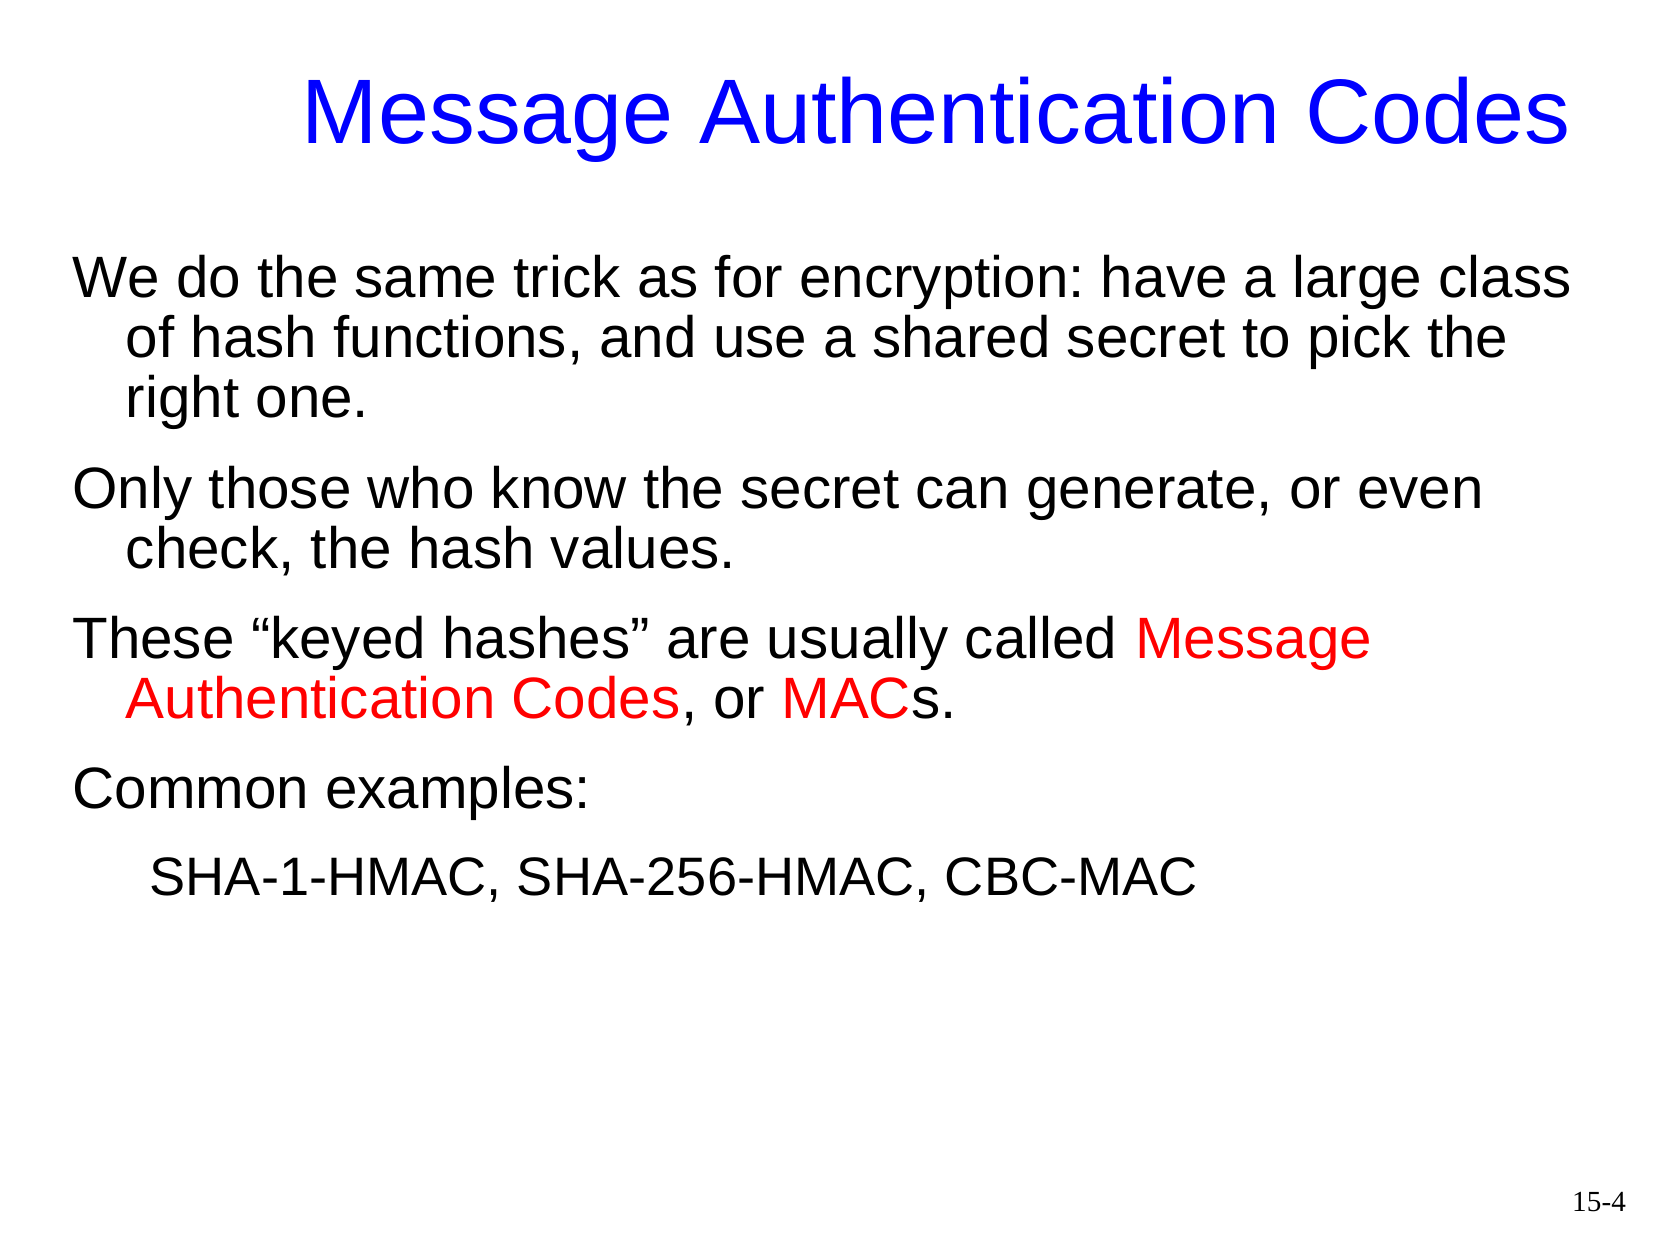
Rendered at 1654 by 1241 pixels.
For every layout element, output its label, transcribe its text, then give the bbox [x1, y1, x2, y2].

title Message Authentication Codes [84, 11, 1573, 219]
list We do the same trick as for encryption: have a large class of hash functions, and use a shared secret to pick the right one. Only those who know the secret can generate, or even check, the hash values. These “keyed hashes” are usually called Message Authentication Codes, or MACs. Common examples: SHA-1-HMAC, SHA-256-HMAC, CBC-MAC [55, 248, 1607, 1031]
